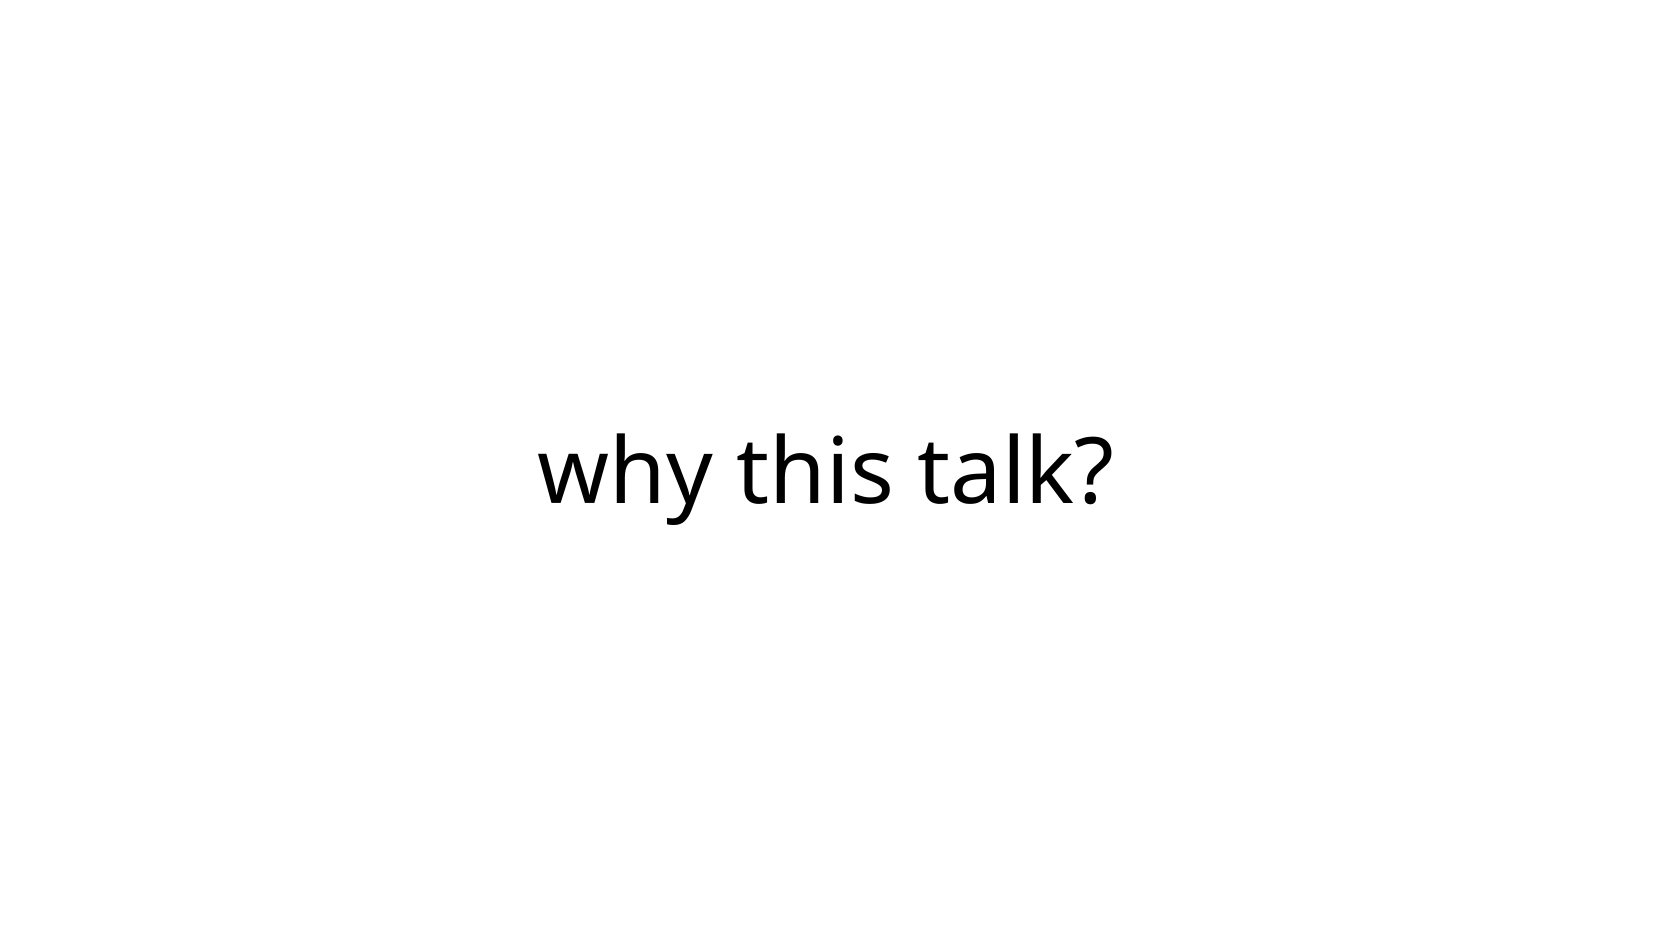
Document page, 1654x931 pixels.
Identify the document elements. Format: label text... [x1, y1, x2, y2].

subtitle why this talk? [82, 0, 1571, 931]
